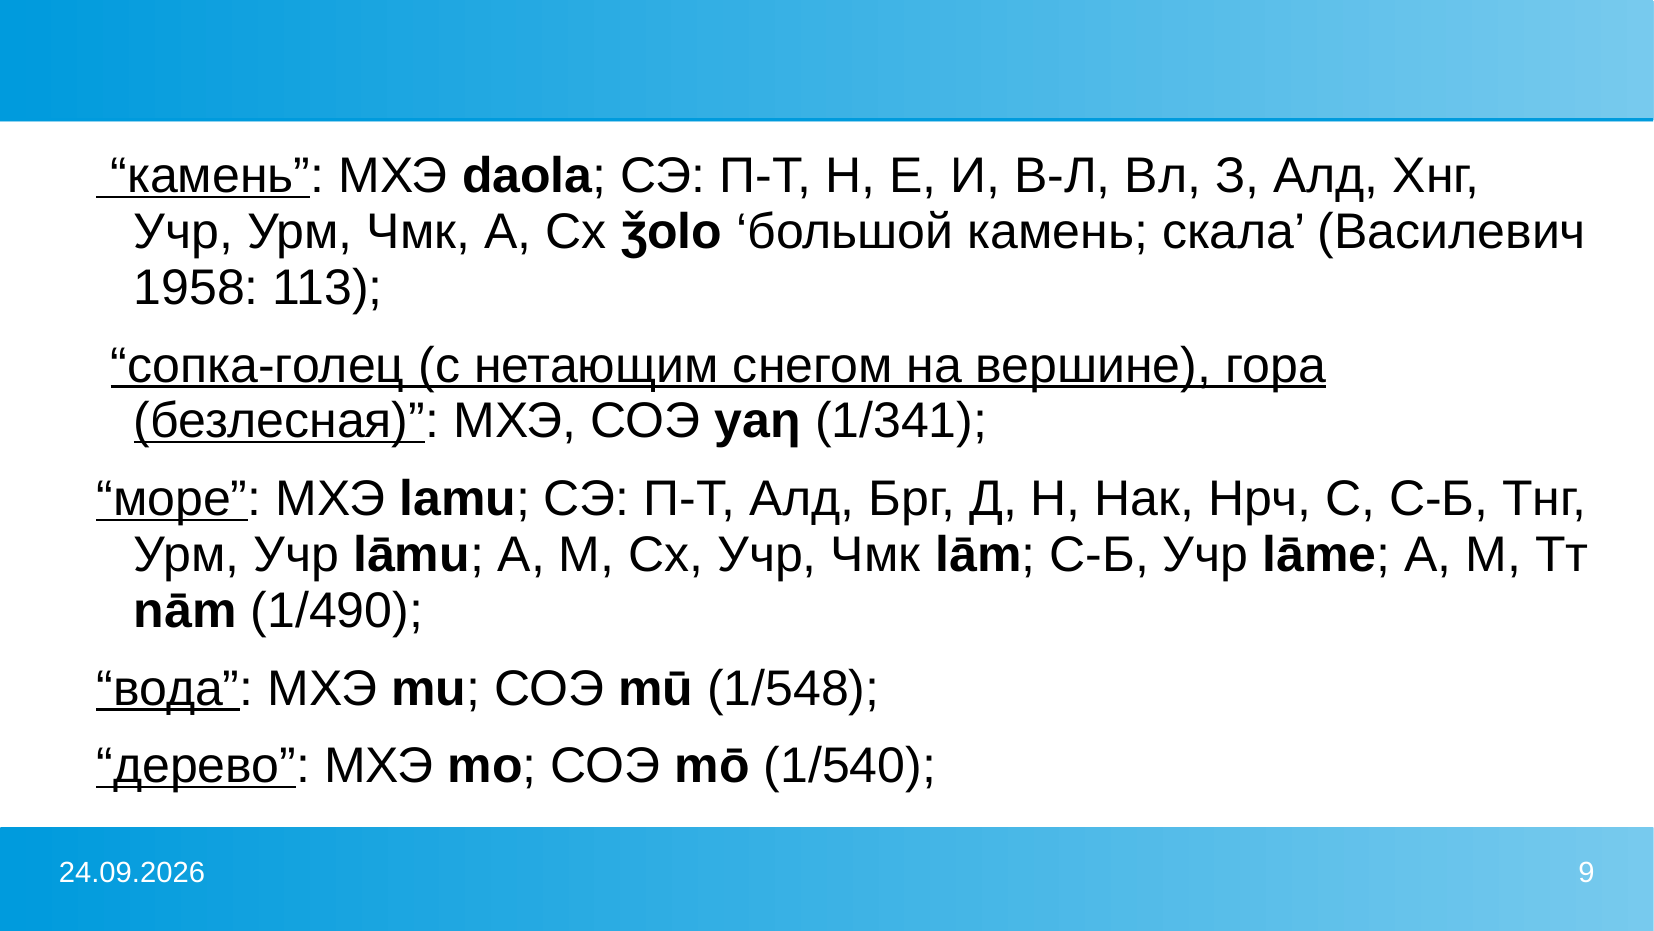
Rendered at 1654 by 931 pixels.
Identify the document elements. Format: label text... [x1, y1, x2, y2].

list “камень”: МХЭ daola; СЭ: П-Т, Н, Е, И, В-Л, Вл, З, Алд, Хнг, Учр, Урм, Чмк, А, Сх ǯolo ‘большой камень; скала’ (Василевич 1958: 113); “сопка-голец (с нетающим снегом на вершине), гора (безлесная)”: МХЭ, СОЭ yaƞ (1/341); “море”: МХЭ lamu; СЭ: П-Т, Алд, Брг, Д, Н, Нак, Нрч, С, С-Б, Тнг, Урм, Учр lāmu; А, М, Сх, Учр, Чмк lām; С-Б, Учр lāme; А, М, Тт nām (1/490); “вода”: МХЭ mu; СОЭ mū (1/548); “дерево”: МХЭ mo; СОЭ mō (1/540); [59, 147, 1595, 739]
